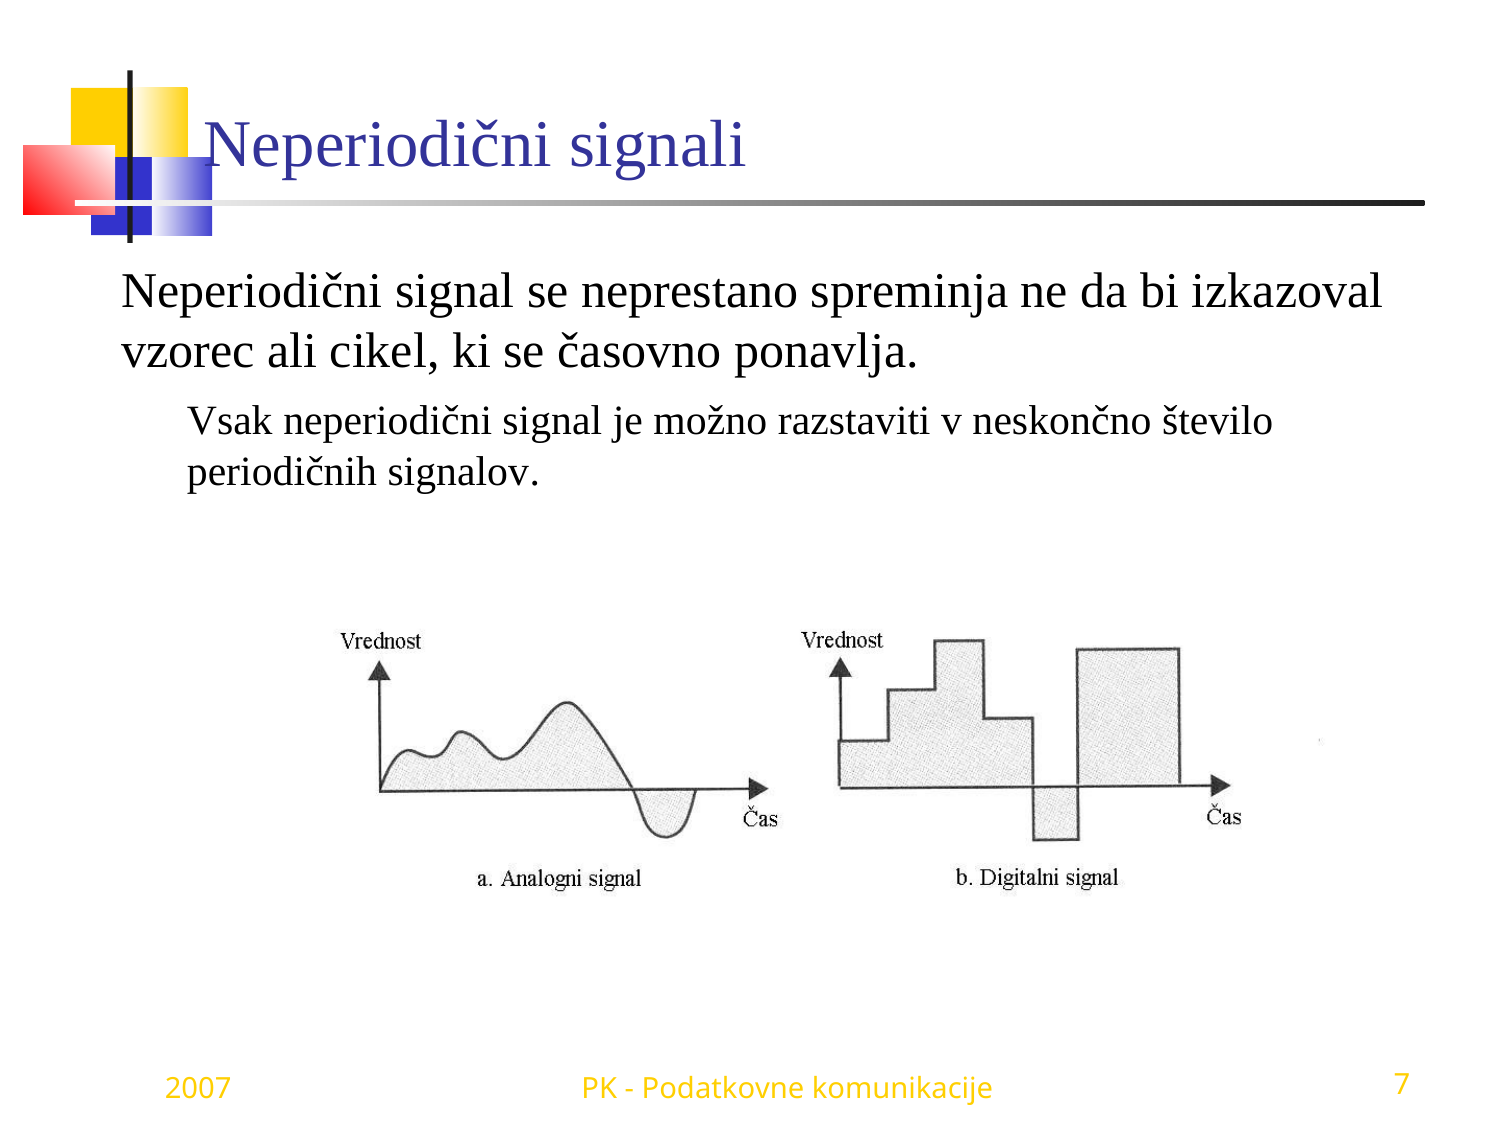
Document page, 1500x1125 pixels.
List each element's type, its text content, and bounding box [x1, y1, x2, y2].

text_box 2007 [150, 1037, 463, 1113]
title Neperiodični signali [188, 92, 1468, 188]
picture [300, 587, 1348, 909]
text_box PK - Podatkovne komunikacije [549, 1037, 1026, 1113]
list Neperiodični signal se neprestano spreminja ne da bi izkazoval vzorec ali cikel, ki se časovno ponavlja. Vsak neperiodični signal je možno razstaviti v neskončno število periodičnih signalov. [50, 249, 1469, 1007]
text_box <number> [1112, 1037, 1426, 1113]
